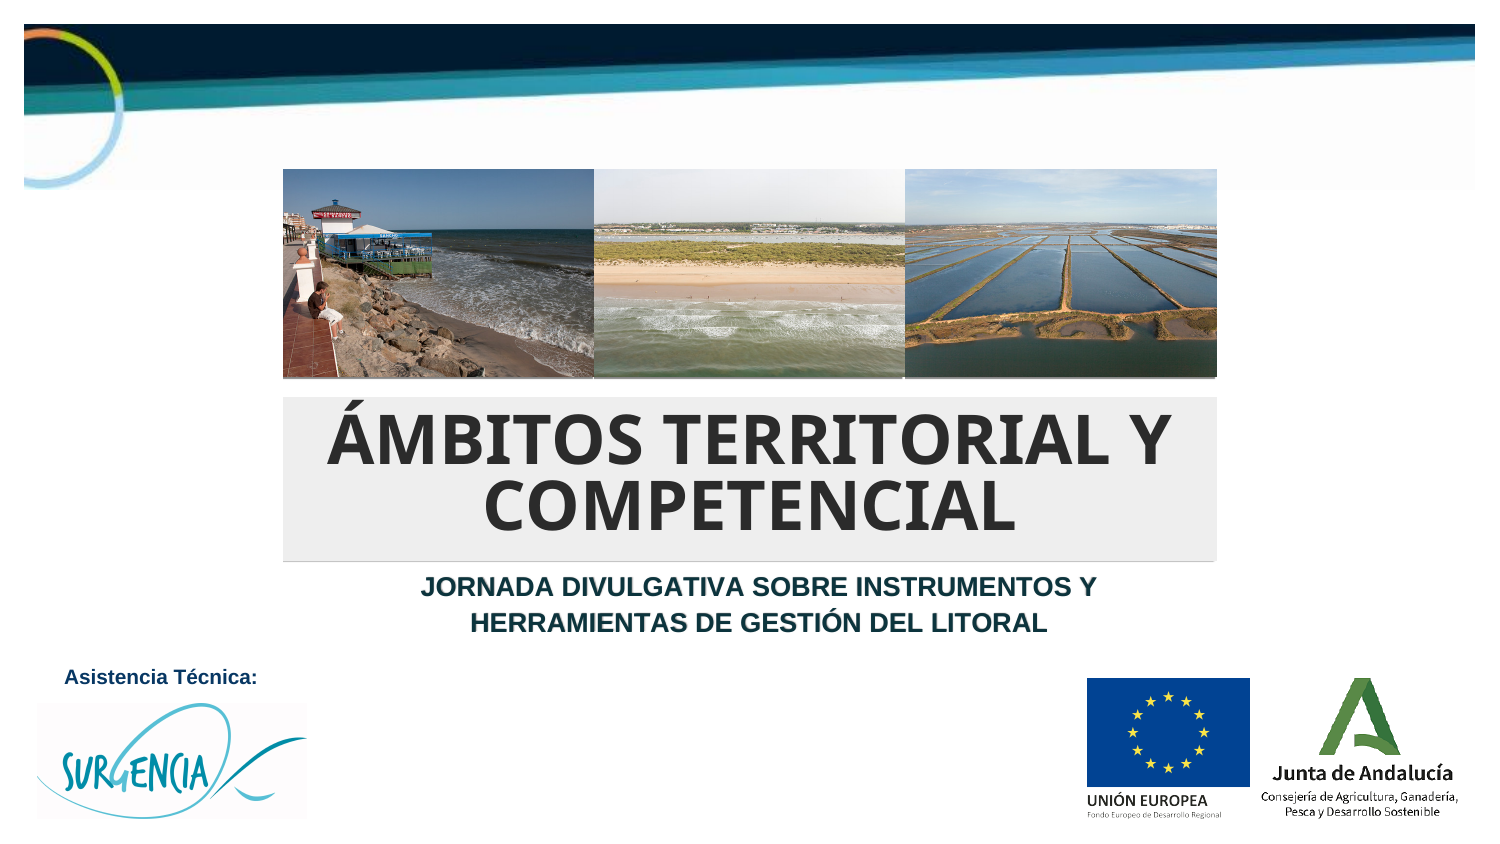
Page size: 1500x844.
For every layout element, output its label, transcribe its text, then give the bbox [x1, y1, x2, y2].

text_box ÁMBITOS TERRITORIAL Y COMPETENCIAL [283, 397, 1217, 561]
picture [24, 24, 1475, 377]
text_box Asistencia Técnica: [48, 648, 274, 705]
picture [37, 704, 307, 819]
picture [1087, 678, 1476, 819]
text_box JORNADA DIVULGATIVA SOBRE INSTRUMENTOS Y HERRAMIENTAS DE GESTIÓN DEL LITORAL [394, 561, 1124, 640]
